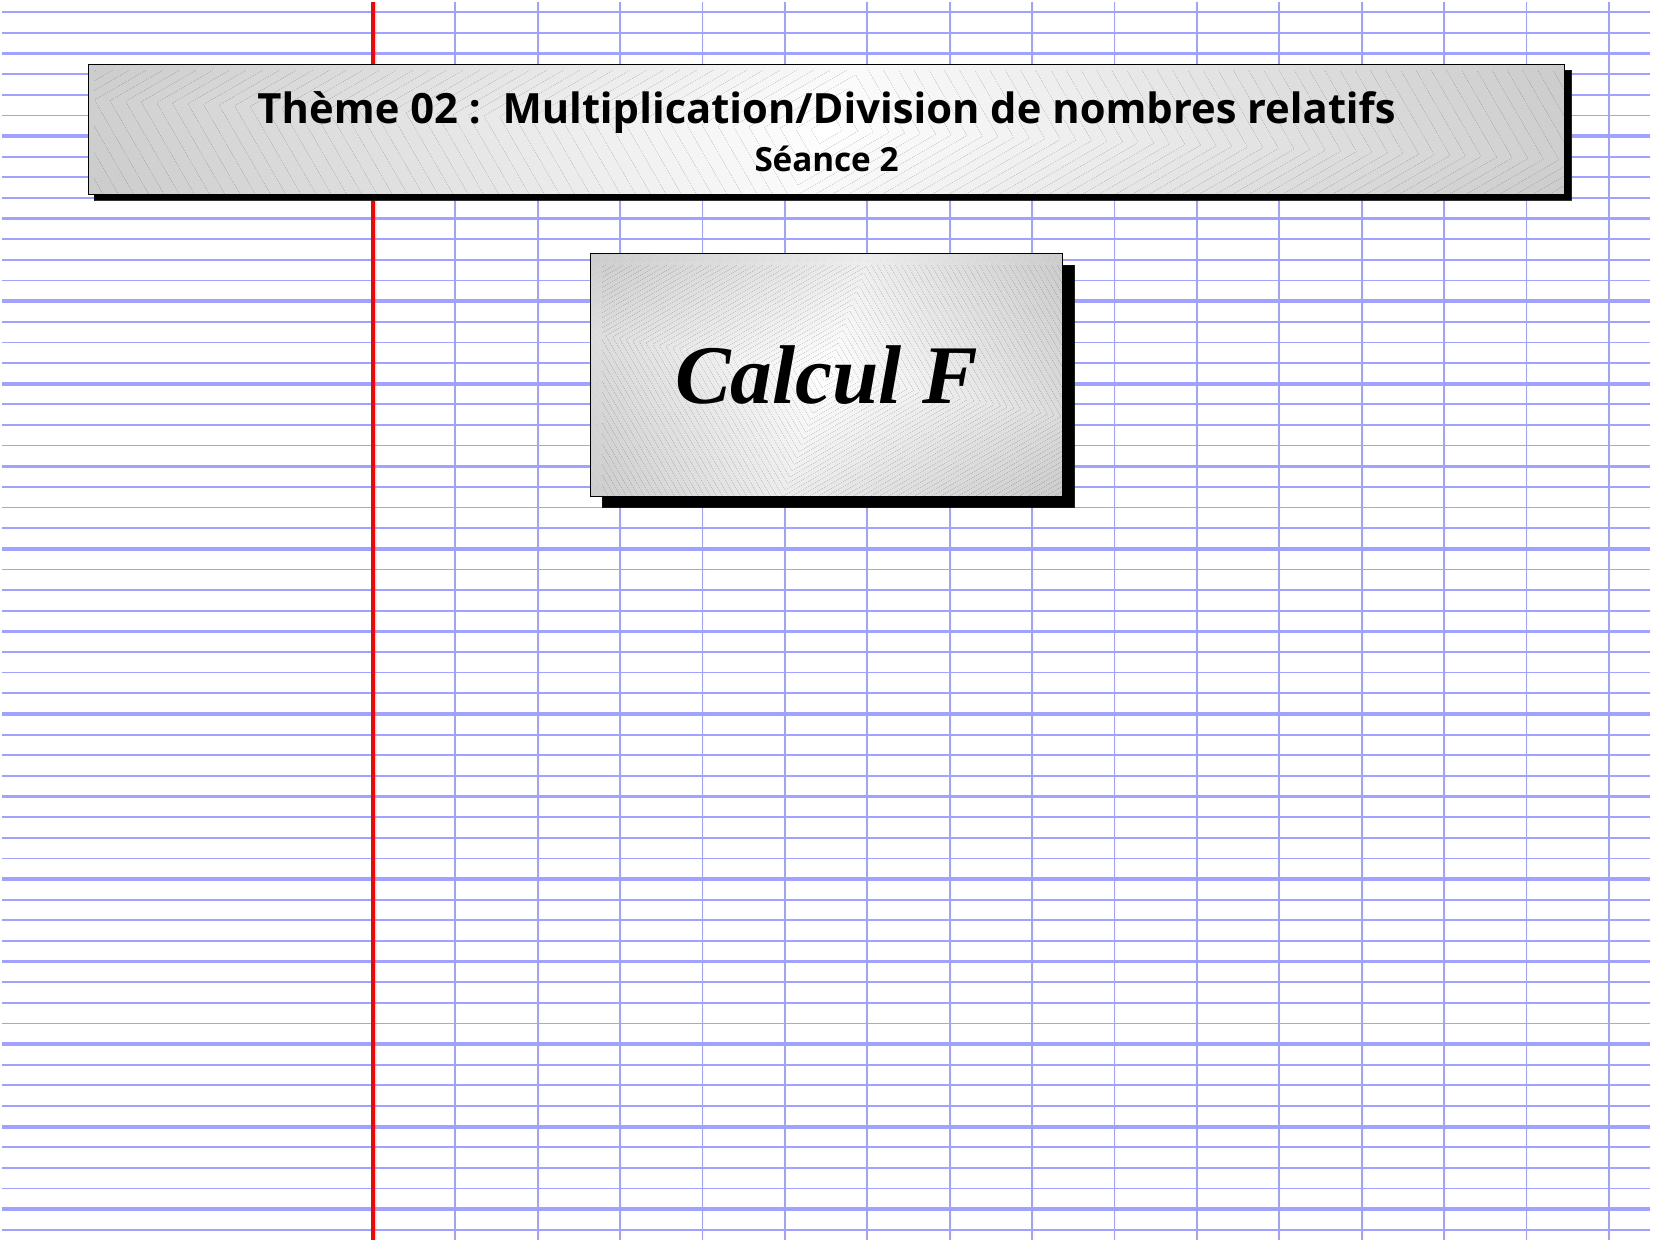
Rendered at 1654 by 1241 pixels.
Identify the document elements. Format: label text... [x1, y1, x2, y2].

text_box Calcul F [590, 253, 1063, 497]
picture [0, 0, 1654, 1241]
text_box Thème 02 : Multiplication/Division de nombres relatifs Séance 2 [88, 64, 1565, 195]
